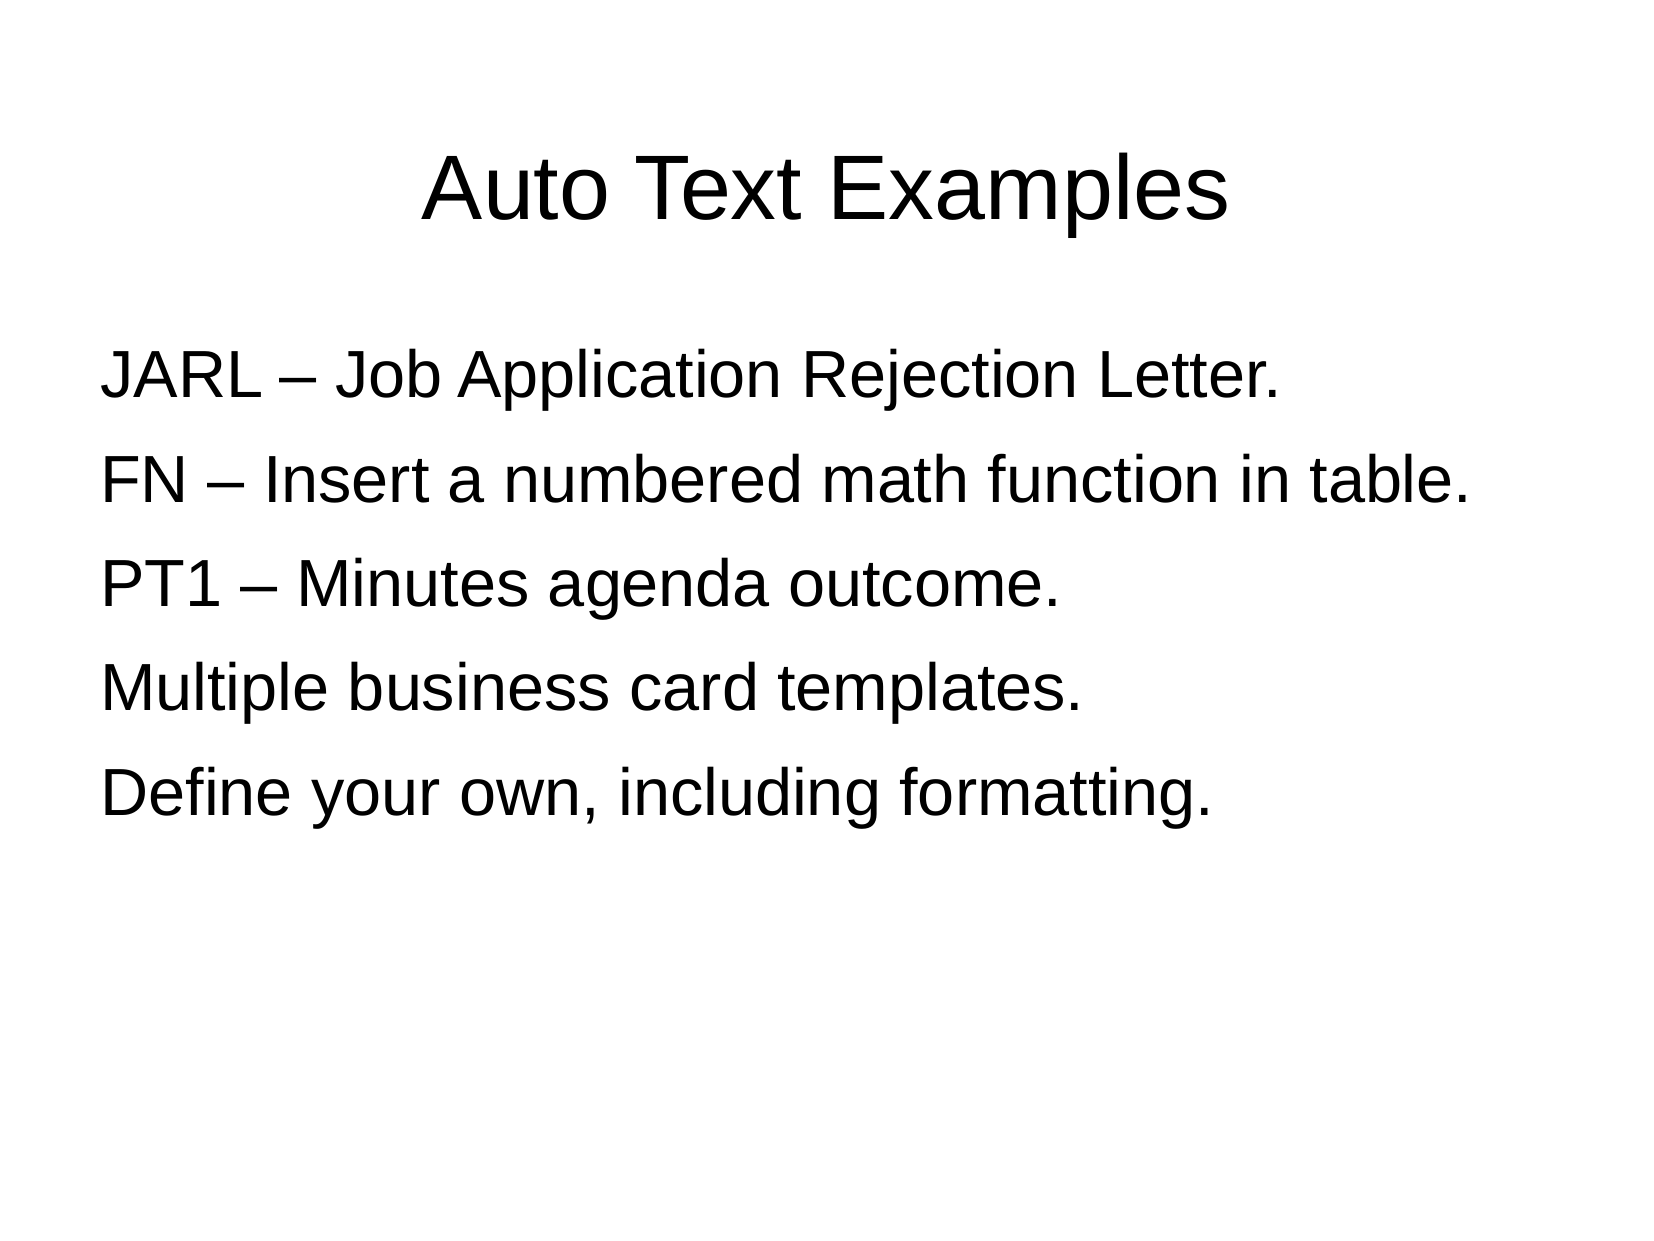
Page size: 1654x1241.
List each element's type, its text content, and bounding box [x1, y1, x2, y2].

list JARL – Job Application Rejection Letter. FN – Insert a numbered math function in table. PT1 – Minutes agenda outcome. Multiple business card templates. Define your own, including formatting. [82, 337, 1571, 1094]
title Auto Text Examples [82, 75, 1571, 301]
